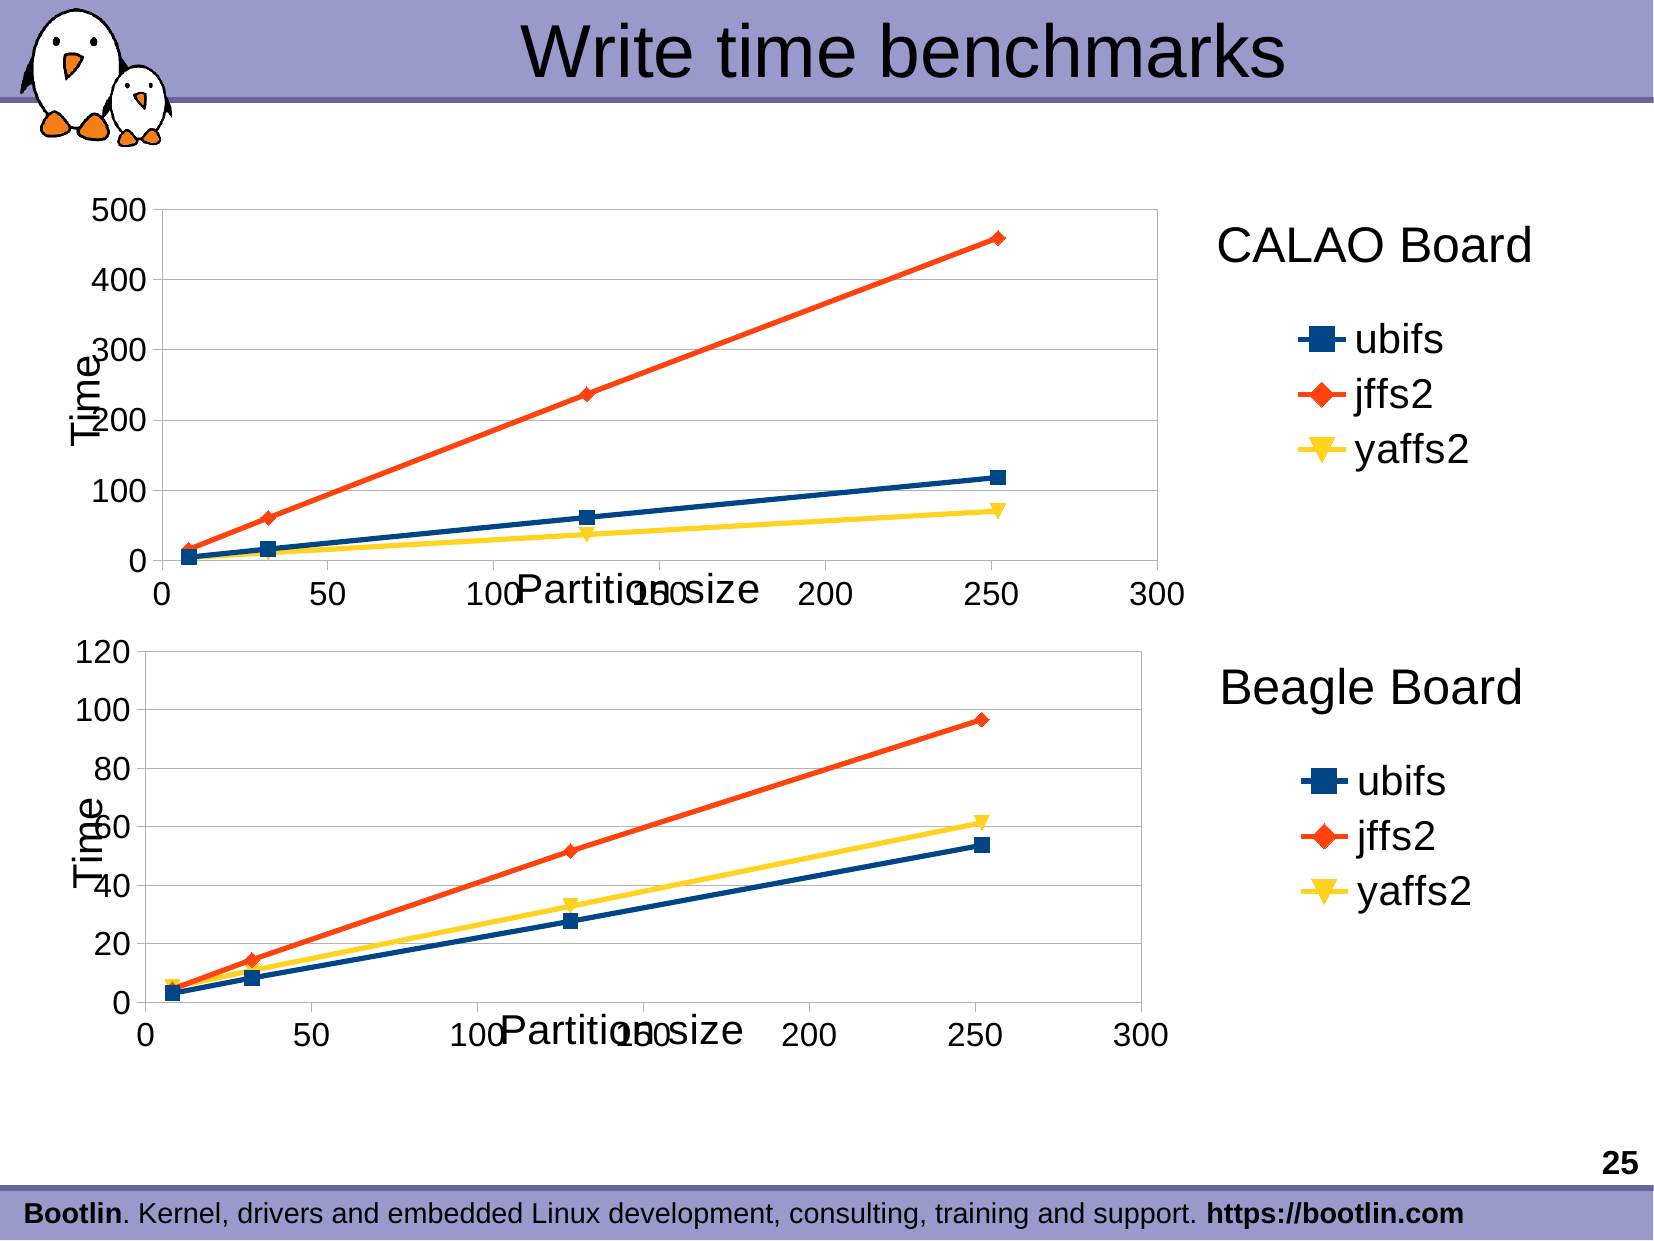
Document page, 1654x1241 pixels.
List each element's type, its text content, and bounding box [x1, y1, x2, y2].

chart [49, 187, 1600, 625]
title Write time benchmarks [178, 5, 1631, 97]
picture [20, 8, 172, 147]
chart [51, 629, 1602, 1067]
